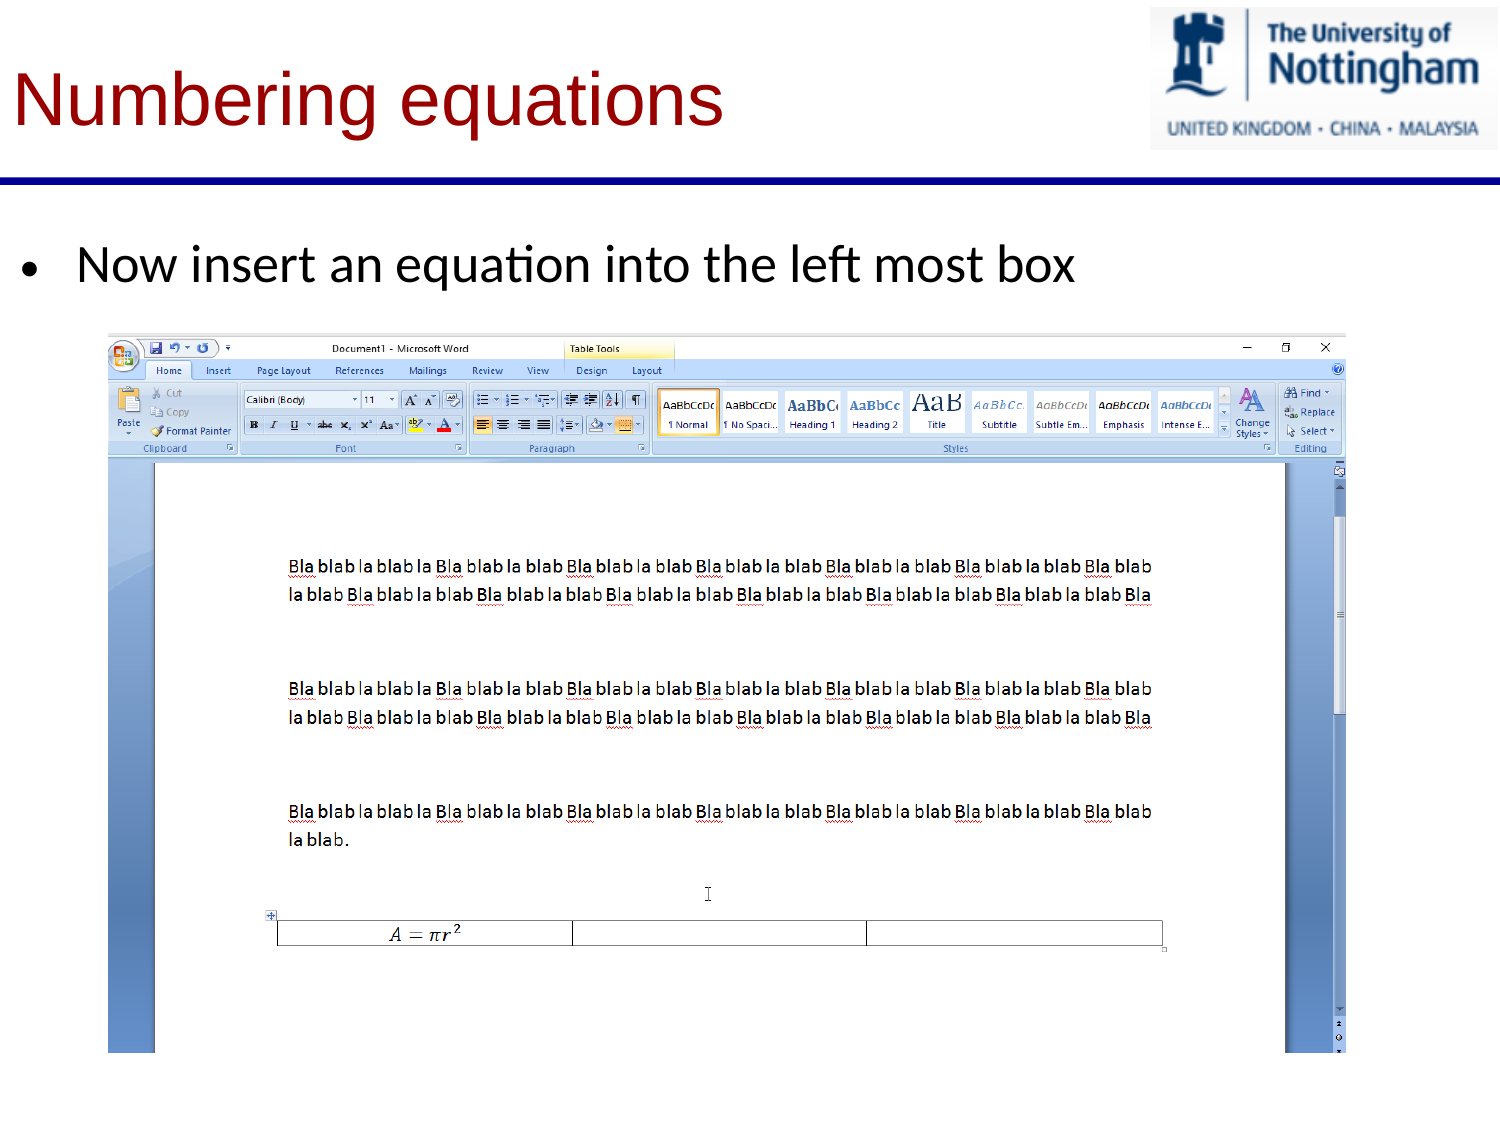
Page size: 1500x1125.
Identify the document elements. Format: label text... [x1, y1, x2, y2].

picture [108, 333, 1346, 1053]
text_box Now insert an equation into the left most box [5, 234, 1393, 392]
title Numbering equations [12, 21, 1375, 177]
picture [1150, 7, 1498, 150]
